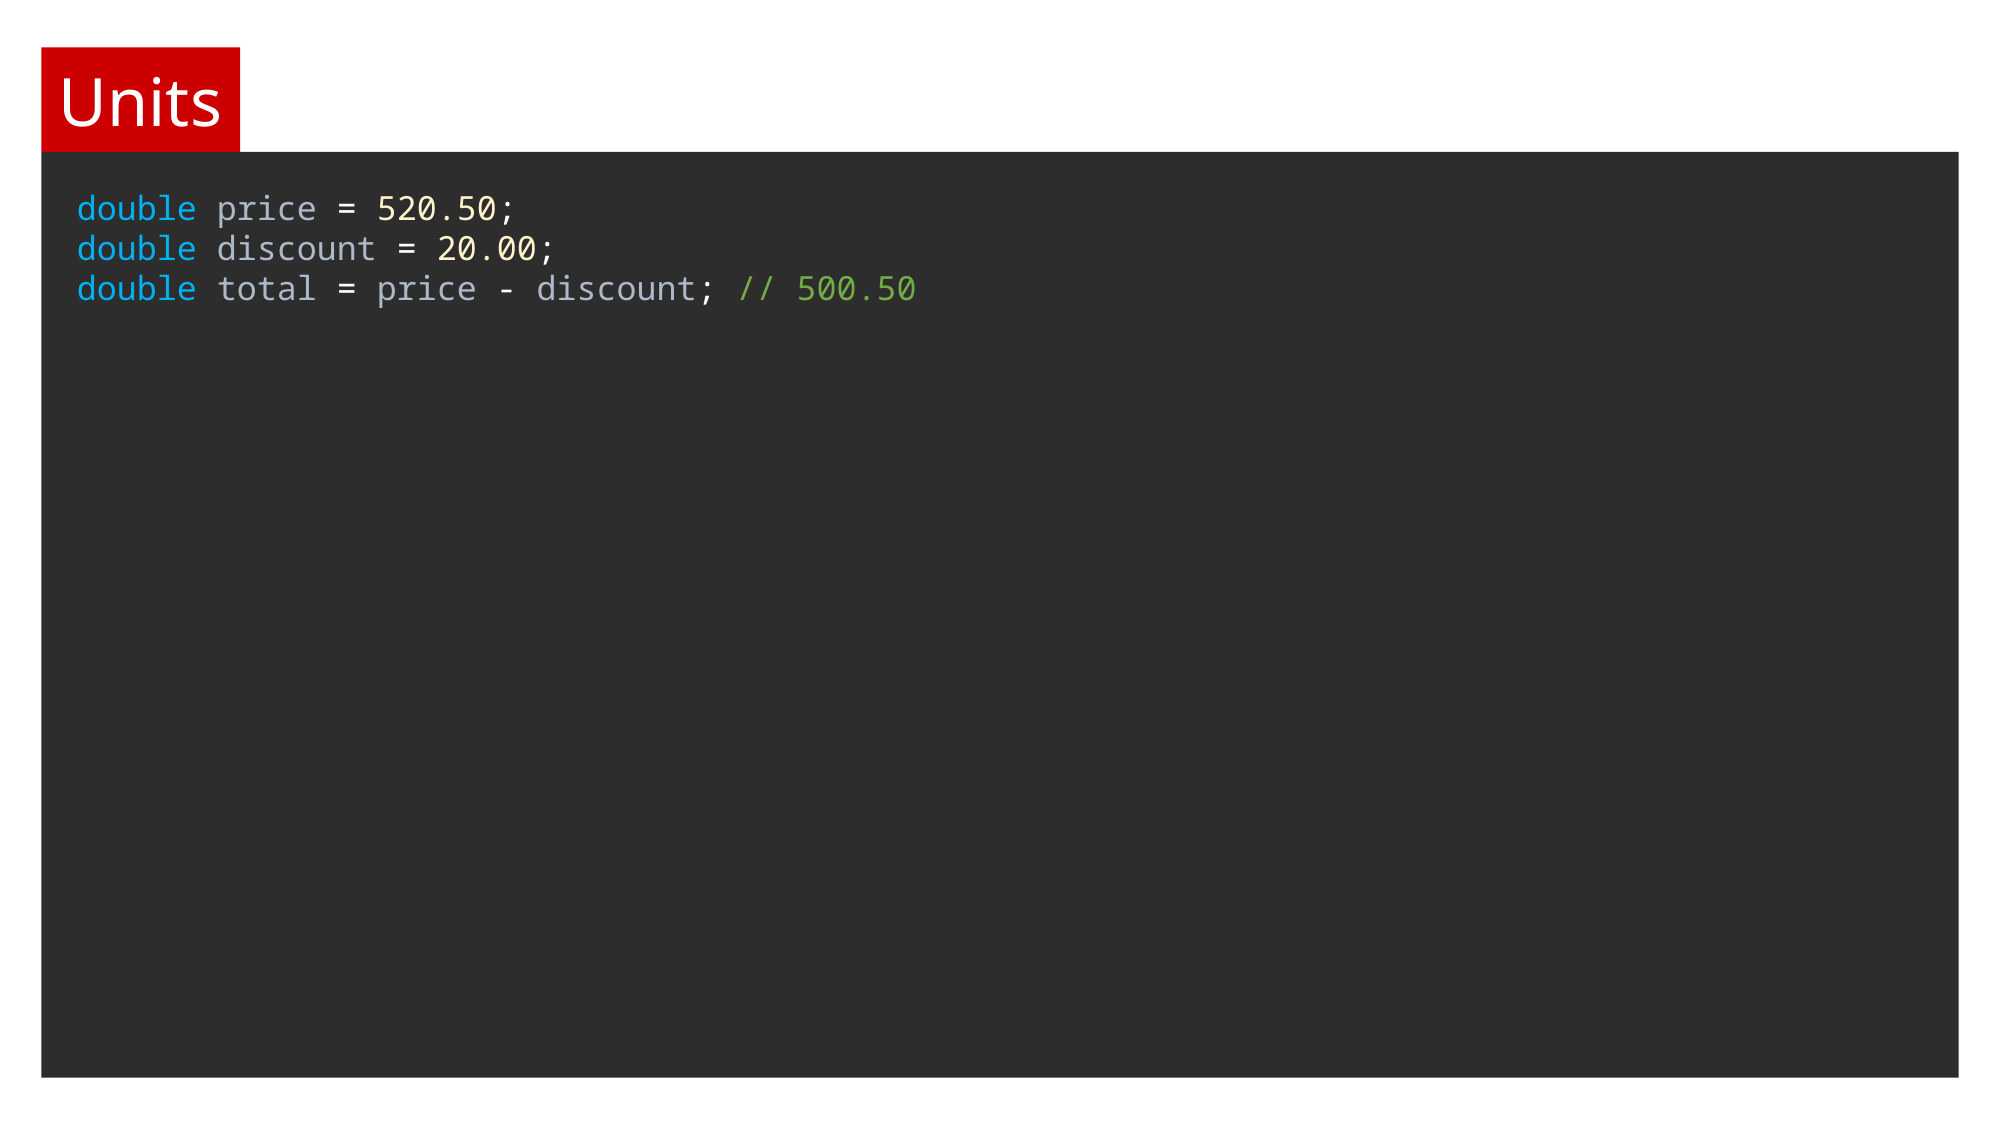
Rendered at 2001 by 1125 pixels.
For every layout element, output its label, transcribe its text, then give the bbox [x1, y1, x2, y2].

text_box [41, 152, 1959, 1078]
text_box Units [41, 47, 225, 153]
text_box double price = 520.50; double discount = 20.00; double total = price - discount; // 500.50 [41, 152, 857, 356]
